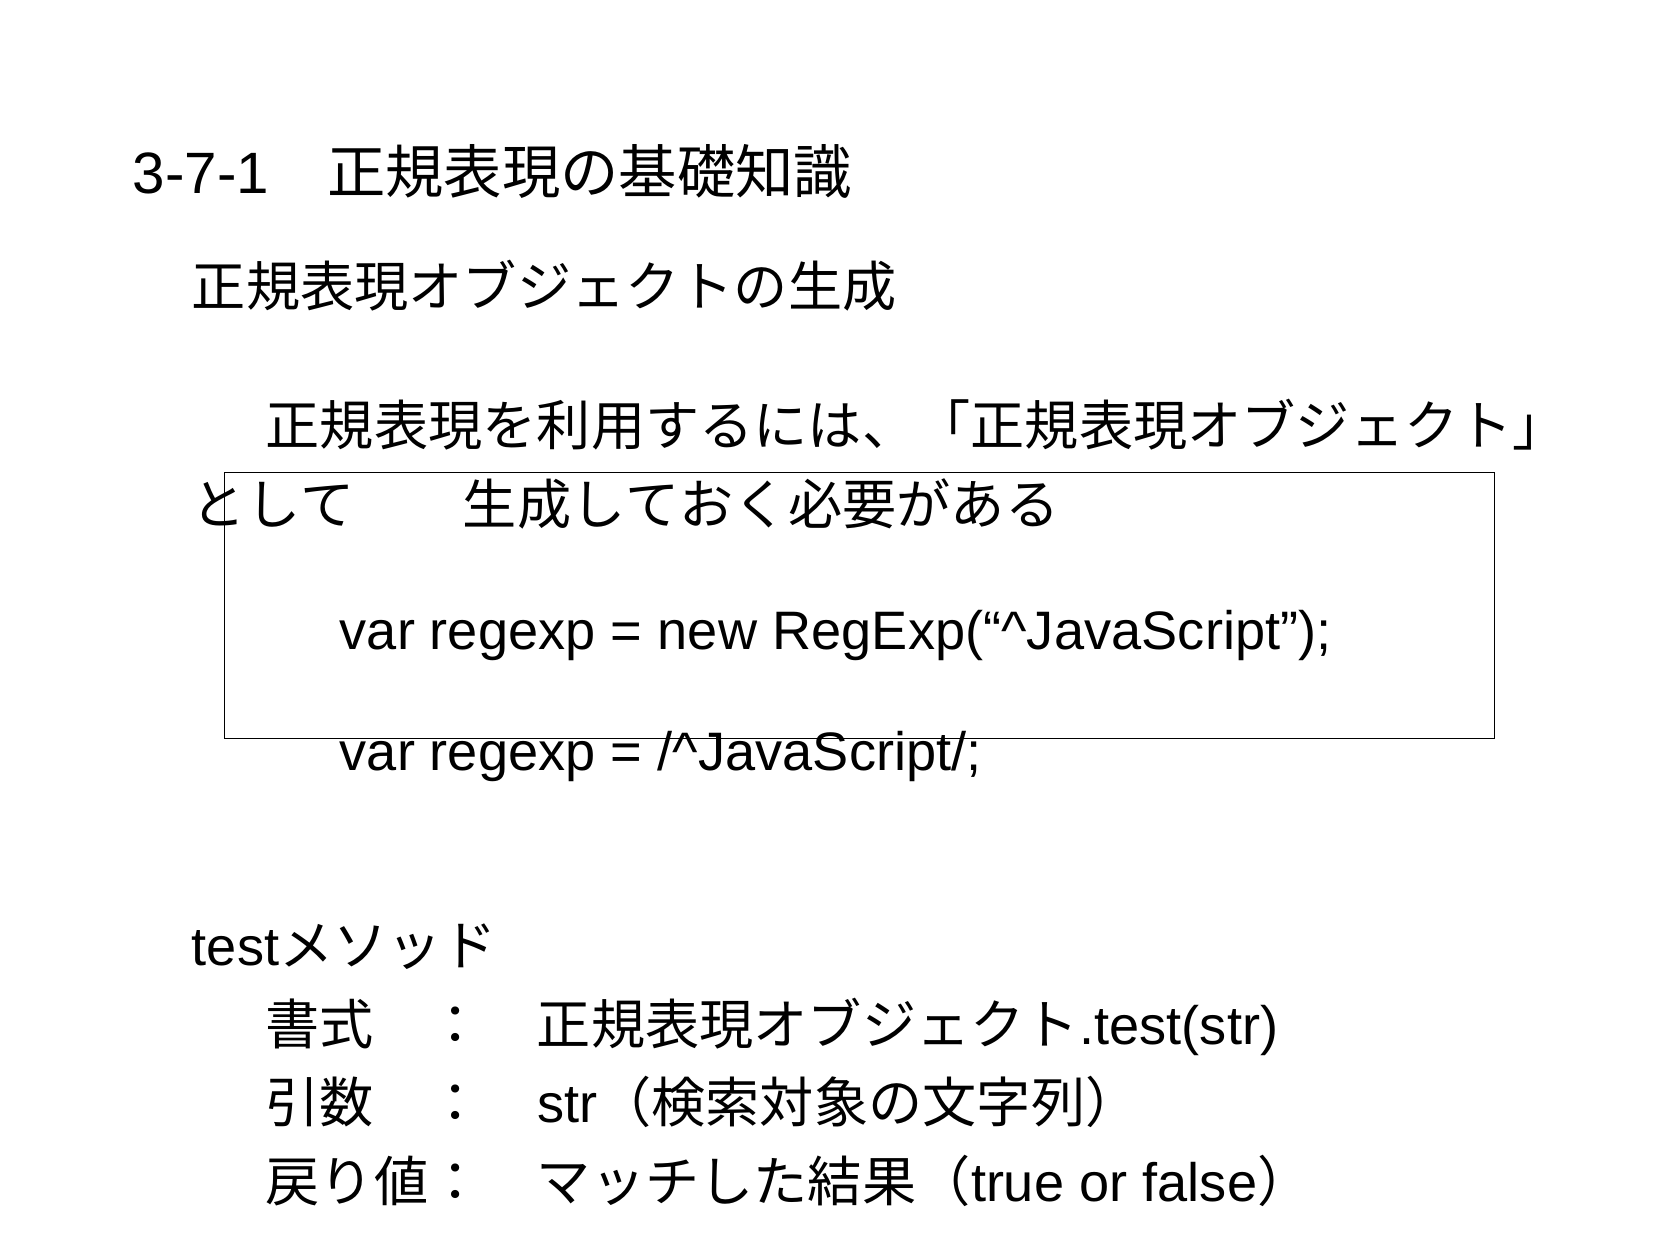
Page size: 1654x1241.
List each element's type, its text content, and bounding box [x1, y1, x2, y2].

text_box 3-7-1 正規表現の基礎知識 [118, 118, 1447, 198]
text_box 正規表現オブジェクトの生成 正規表現を利用するには、「正規表現オブジェクト」として 生成しておく必要がある var regexp = new RegExp(“^JavaScript”); var regexp = /^JavaScript/; testメソッド 書式 ： 正規表現オブジェクト.test(str) 引数 ： str（検索対象の文字列） 戻り値： マッチした結果（true or false） [177, 236, 1595, 1049]
